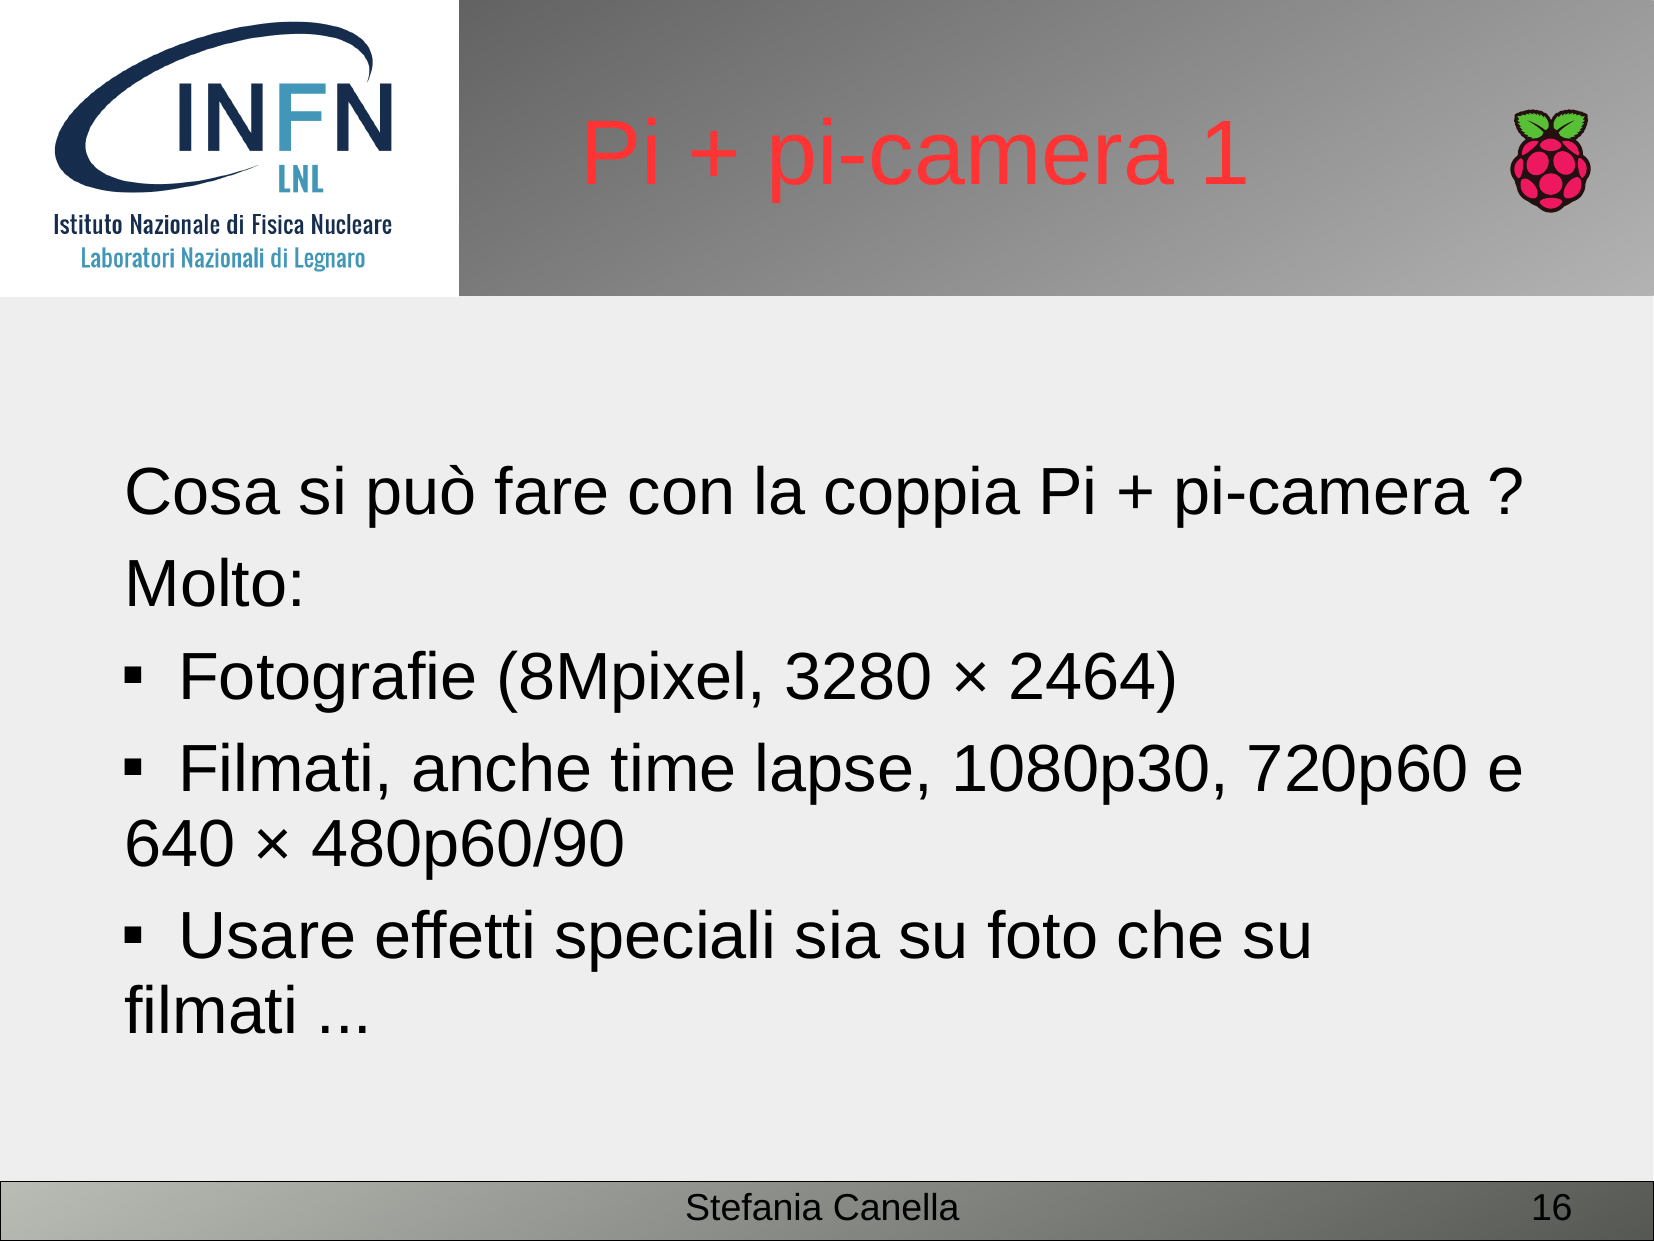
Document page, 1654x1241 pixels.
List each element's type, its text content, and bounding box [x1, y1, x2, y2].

picture [0, 0, 459, 297]
subtitle Cosa si può fare con la coppia Pi + pi-camera ? Molto: Fotografie (8Mpixel, 3280 × 2464) Filmati, anche time lapse, 1080p30, 720p60 e 640 × 480p60/90 Usare effetti speciali sia su foto che su filmati ... [65, 424, 1588, 1078]
title Pi + pi-camera 1 [459, 49, 1571, 257]
text_box Stefania Canella [670, 1178, 984, 1241]
text_box [984, 1181, 1516, 1241]
text_box <number> [1516, 1178, 1654, 1241]
text_box [459, 0, 1654, 296]
text_box [0, 1181, 670, 1241]
